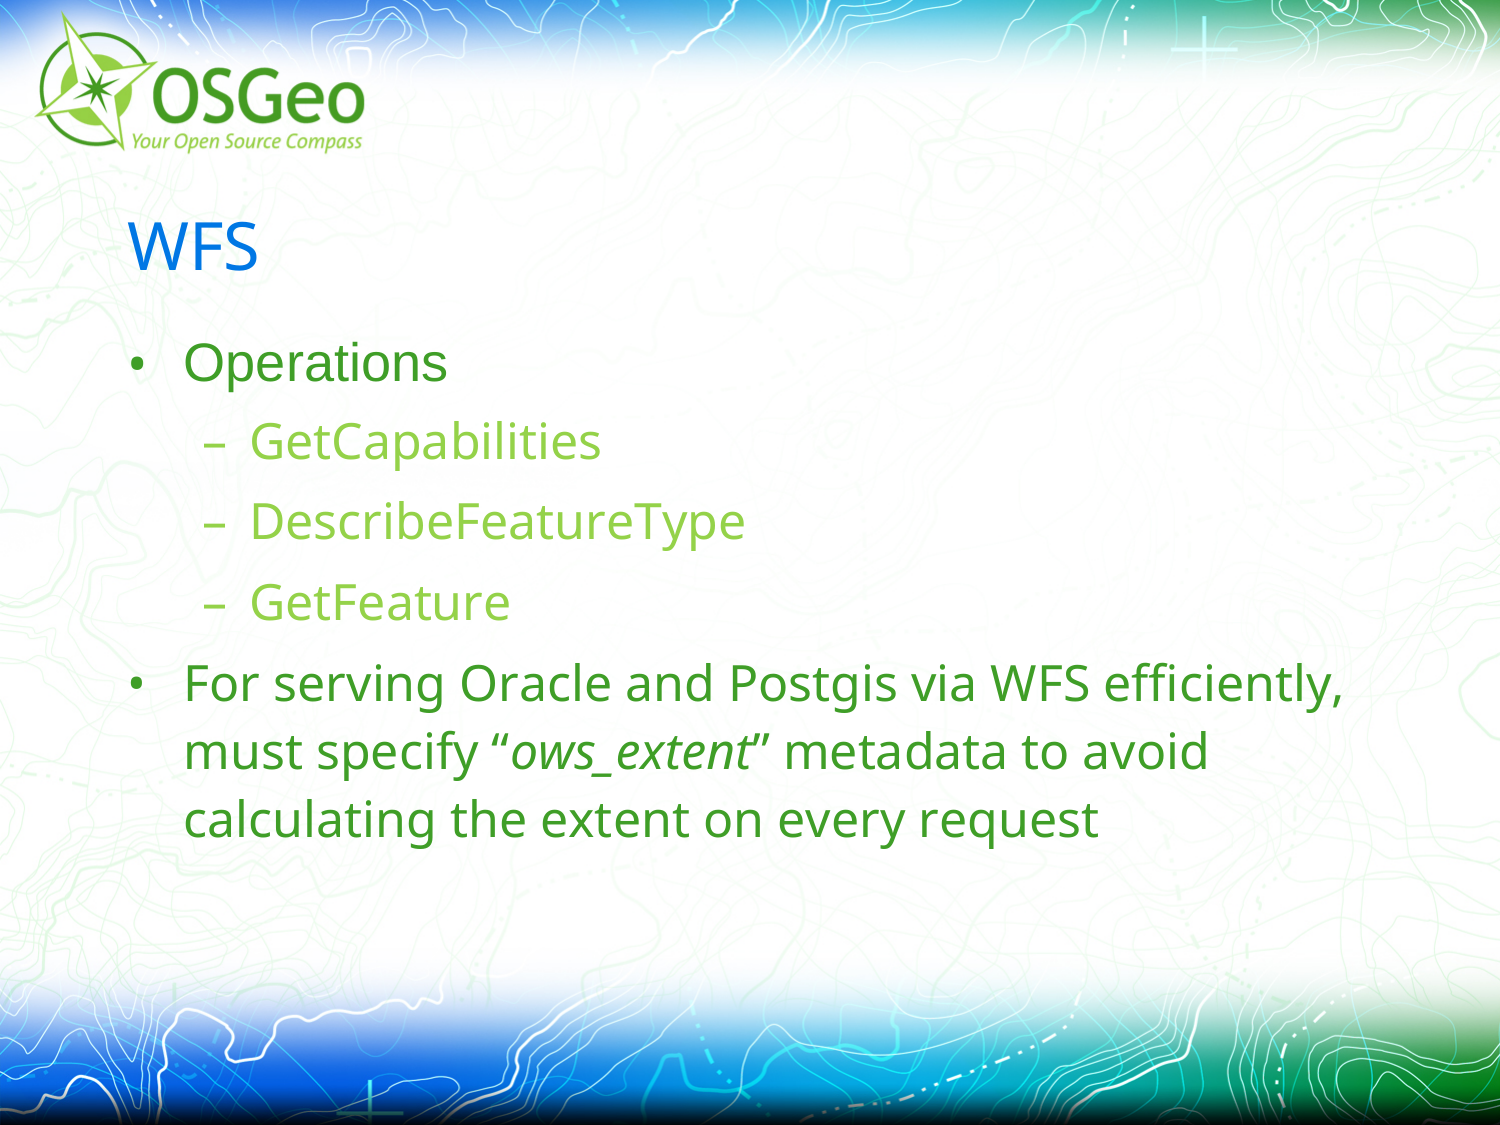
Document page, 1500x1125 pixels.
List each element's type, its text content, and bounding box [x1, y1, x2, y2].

picture [0, 0, 1500, 1125]
list Operations GetCapabilities DescribeFeatureType GetFeature For serving Oracle and Postgis via WFS efficiently, must specify “ows_extent” metadata to avoid calculating the extent on every request [112, 324, 1388, 1015]
title WFS [112, 187, 1388, 303]
